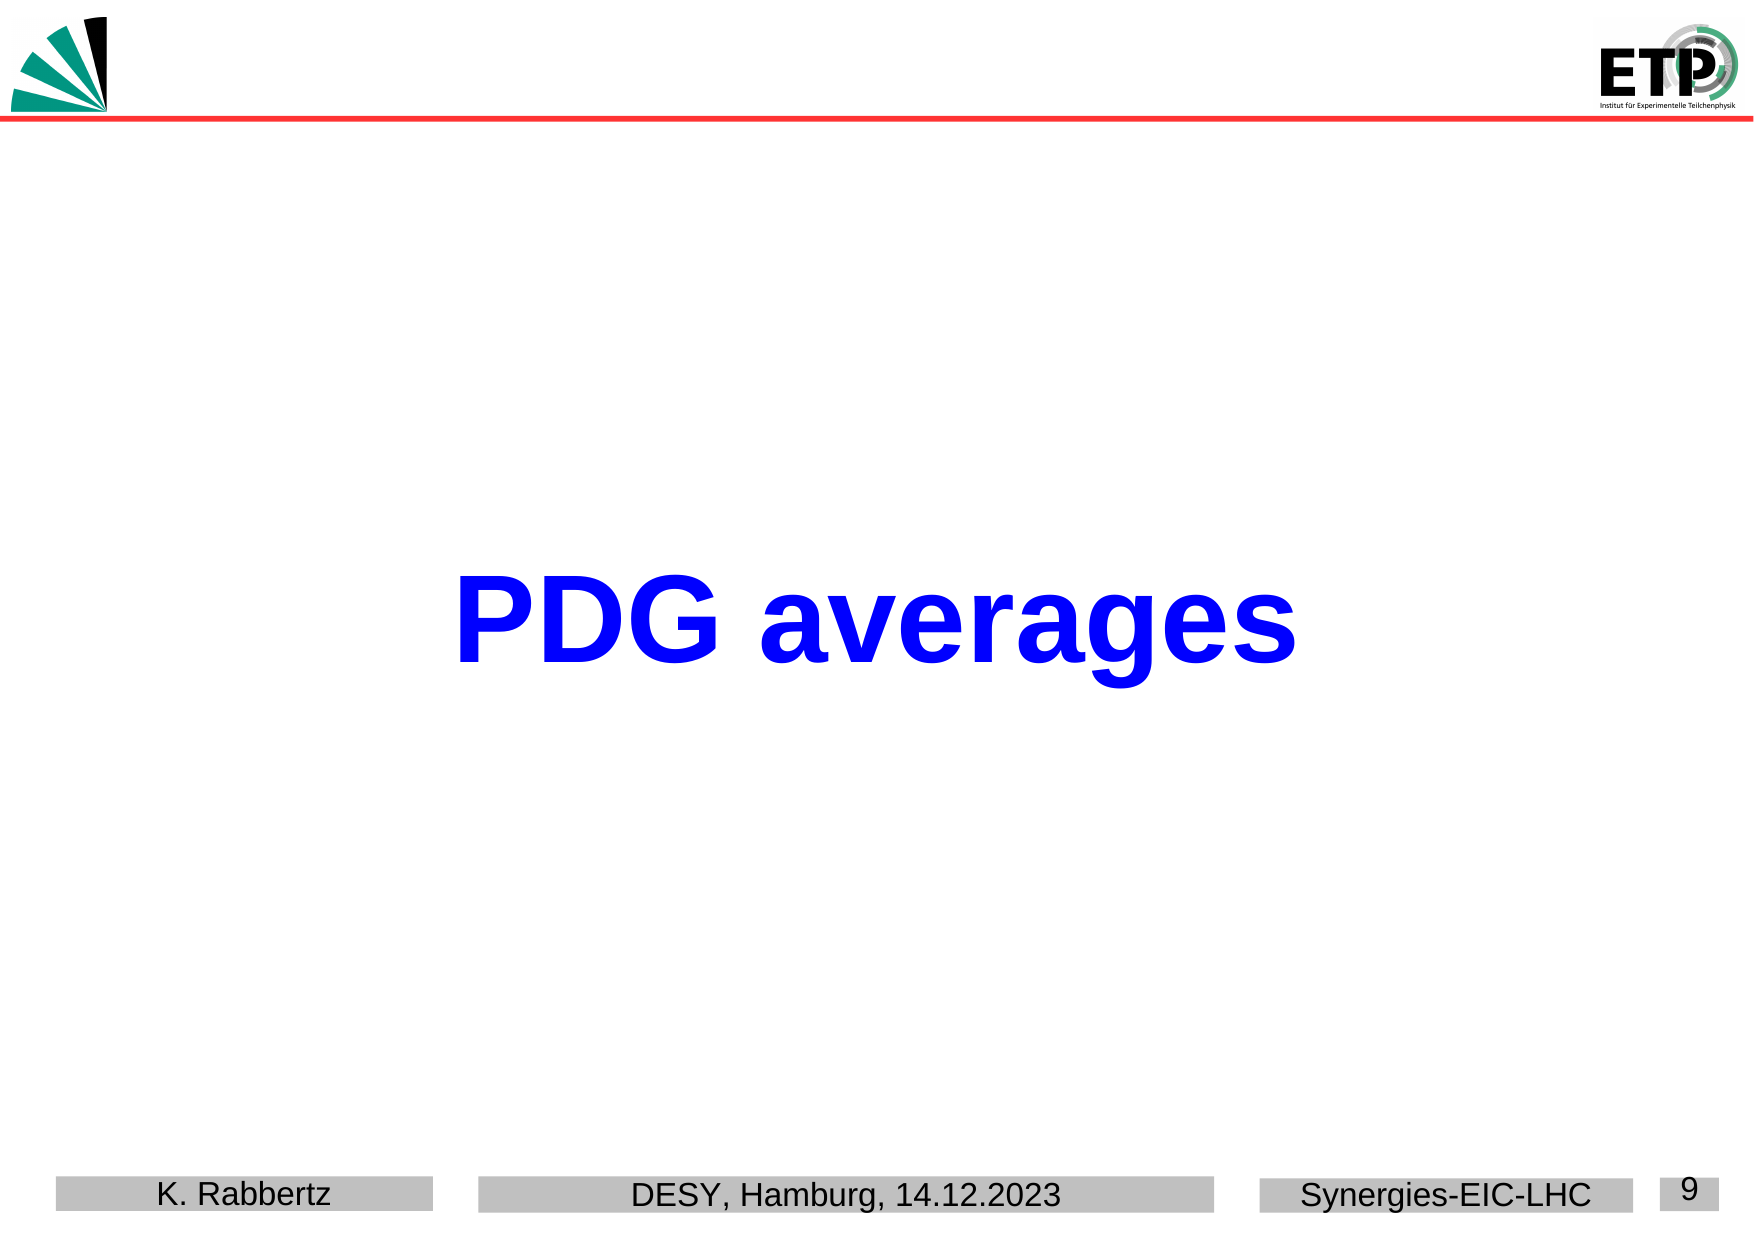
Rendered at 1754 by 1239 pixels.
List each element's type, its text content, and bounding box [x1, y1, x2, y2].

picture [1593, 17, 1745, 112]
picture [11, 17, 107, 113]
text_box PDG averages [441, 543, 1313, 696]
